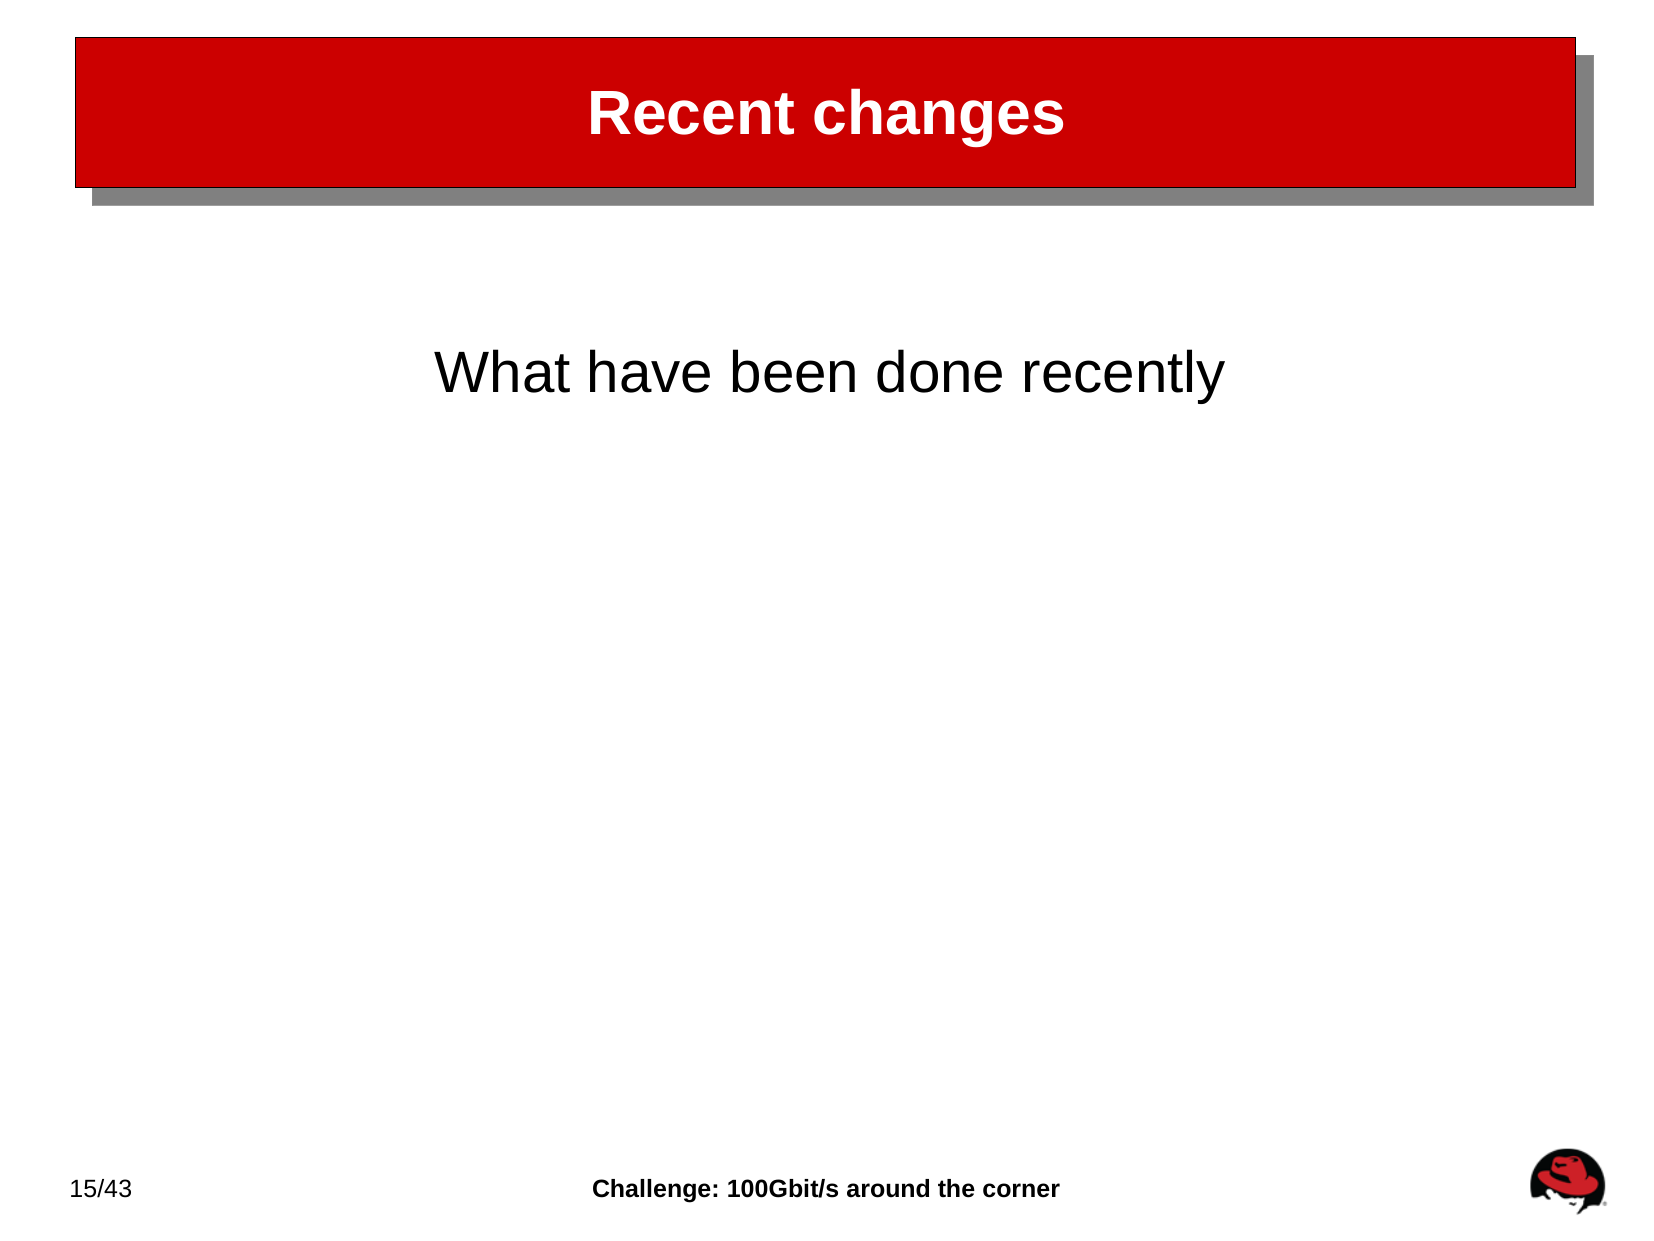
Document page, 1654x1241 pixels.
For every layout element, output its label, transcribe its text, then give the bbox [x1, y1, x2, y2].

picture [1529, 1146, 1613, 1224]
list What have been done recently [86, 244, 1576, 1039]
title Recent changes [82, 37, 1571, 188]
